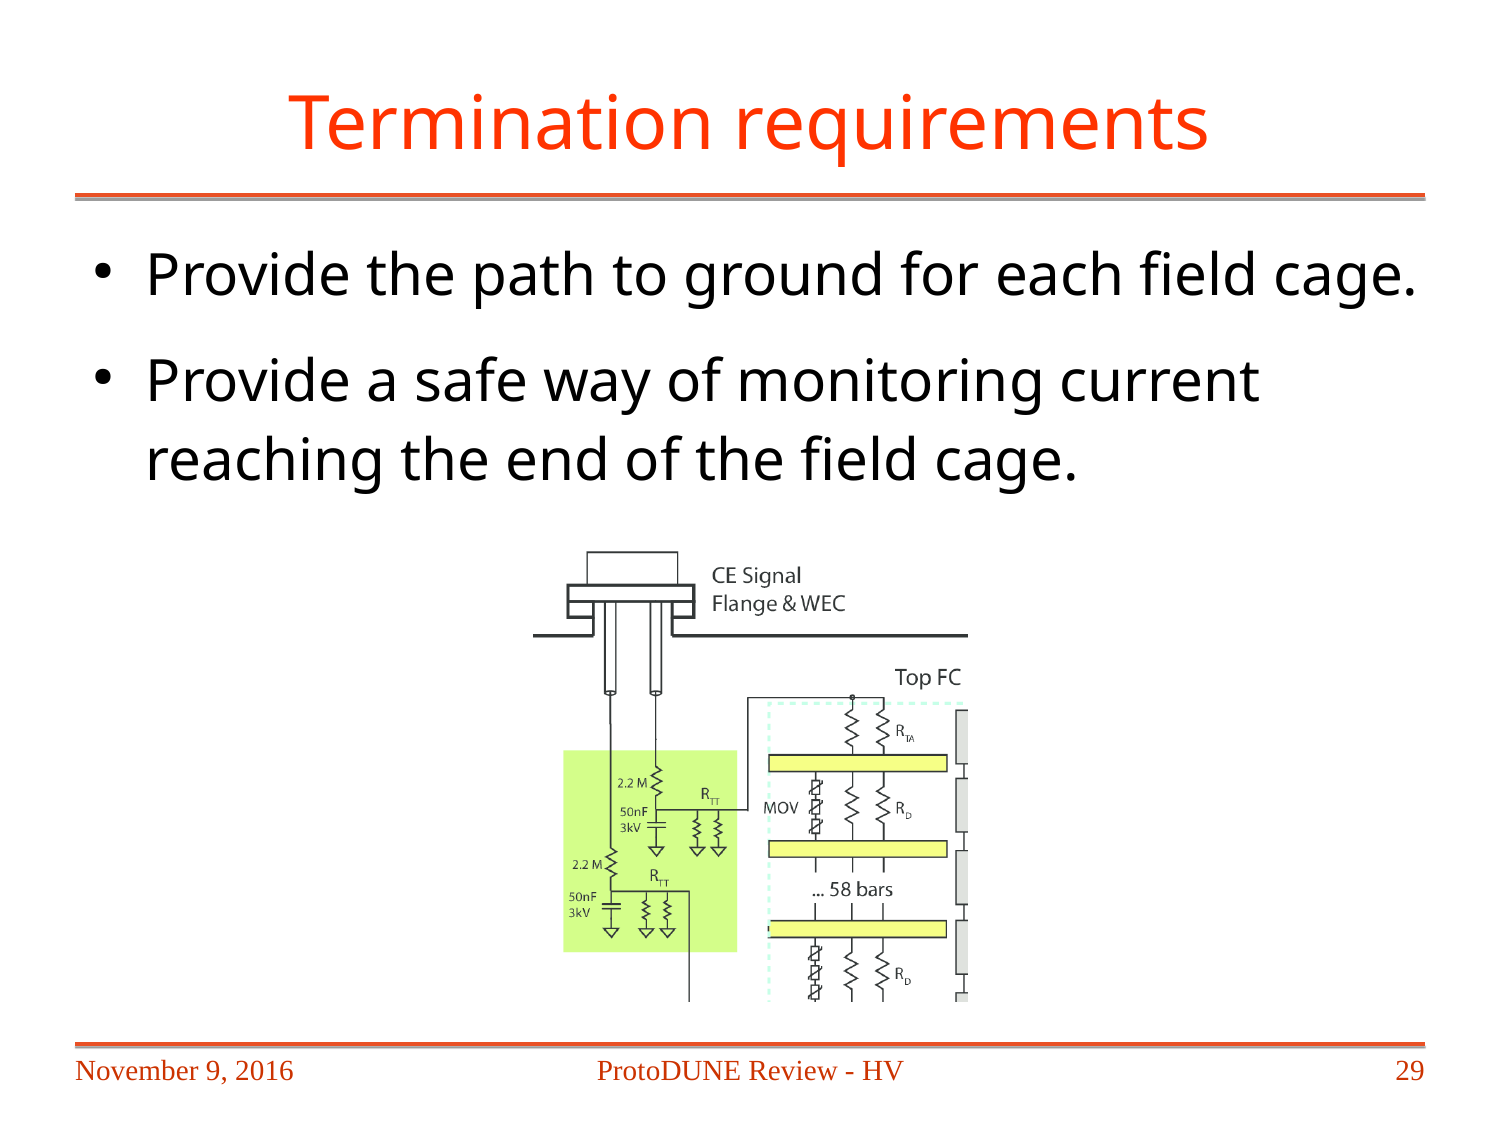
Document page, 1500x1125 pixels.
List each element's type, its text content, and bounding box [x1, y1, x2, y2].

title Termination requirements [75, 44, 1425, 196]
list Provide the path to ground for each field cage. Provide a safe way of monitoring current reaching the end of the field cage. [75, 232, 1425, 1002]
picture [533, 513, 968, 1002]
